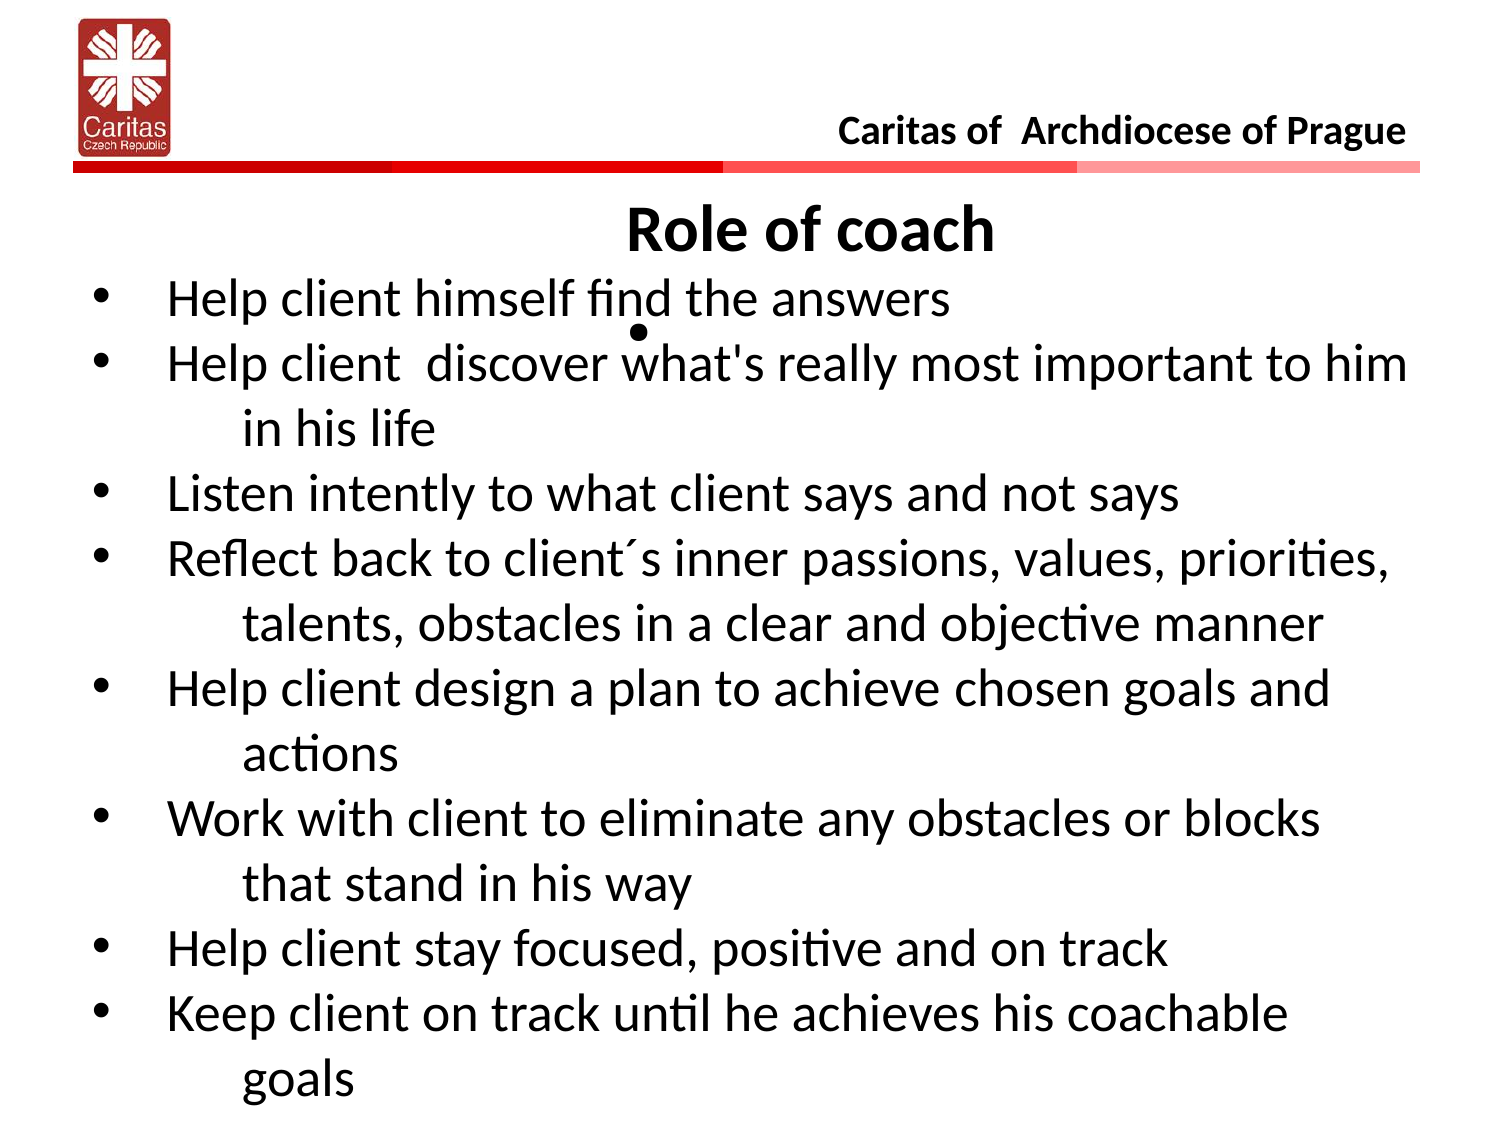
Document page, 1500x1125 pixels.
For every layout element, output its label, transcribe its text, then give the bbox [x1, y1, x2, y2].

list Role of coach [167, 184, 1421, 255]
text_box Help client himself find the answers Help client discover what's really most important to him in his life Listen intently to what client says and not says Reflect back to client´s inner passions, values, priorities, talents, obstacles in a clear and objective manner Help client design a plan to achieve chosen goals and actions Work with client to eliminate any obstacles or blocks that stand in his way Help client stay focused, positive and on track Keep client on track until he achieves his coachable goals [77, 255, 1427, 1047]
picture [74, 17, 174, 160]
text_box Caritas of Archdiocese of Prague [253, 88, 1459, 191]
text_box [73, 161, 1420, 173]
